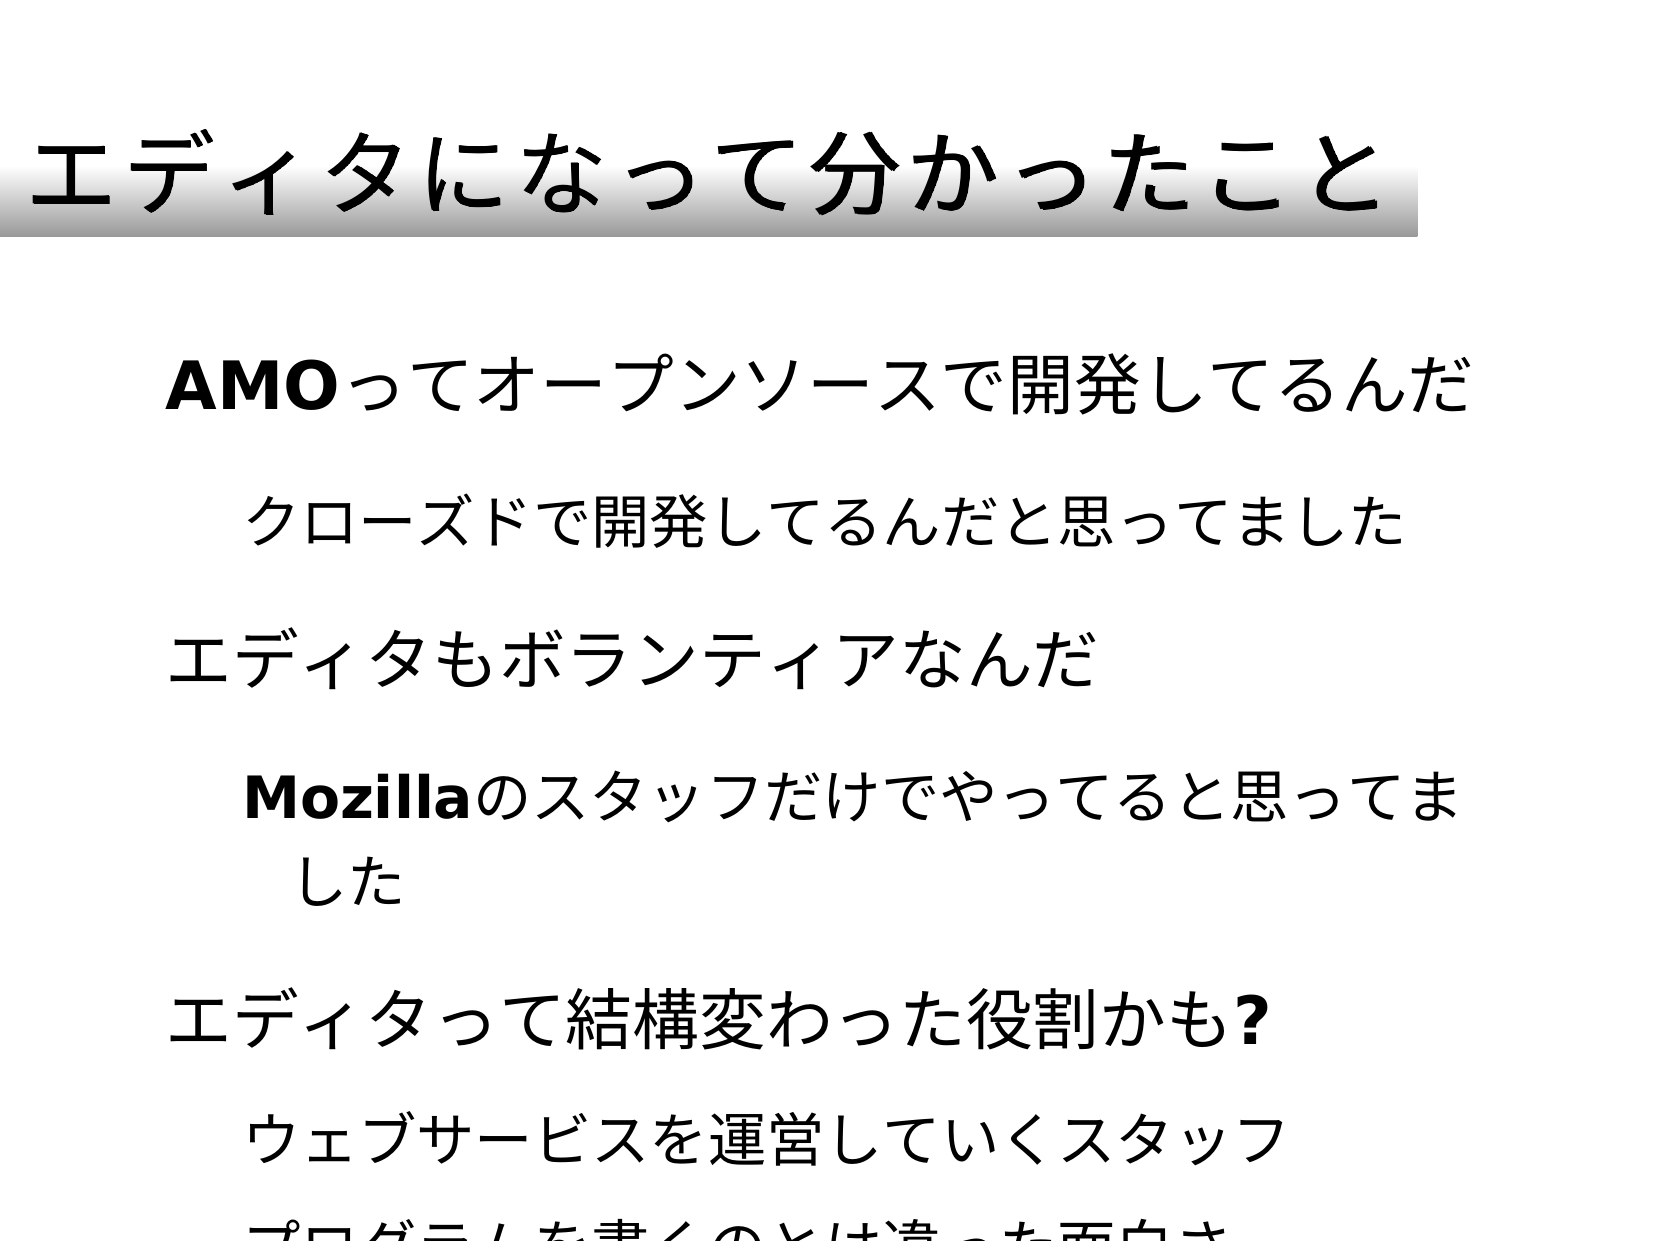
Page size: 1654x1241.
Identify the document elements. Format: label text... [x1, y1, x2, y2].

title エディタになって分かったこと [0, 97, 1418, 237]
list AMOってオープンソースで開発してるんだ クローズドで開発してるんだと思ってました エディタもボランティアなんだ Mozillaのスタッフだけでやってると思ってました エディタって結構変わった役割かも? ウェブサービスを運営していくスタッフ プログラムを書くのとは違った面白さ [147, 332, 1506, 1087]
